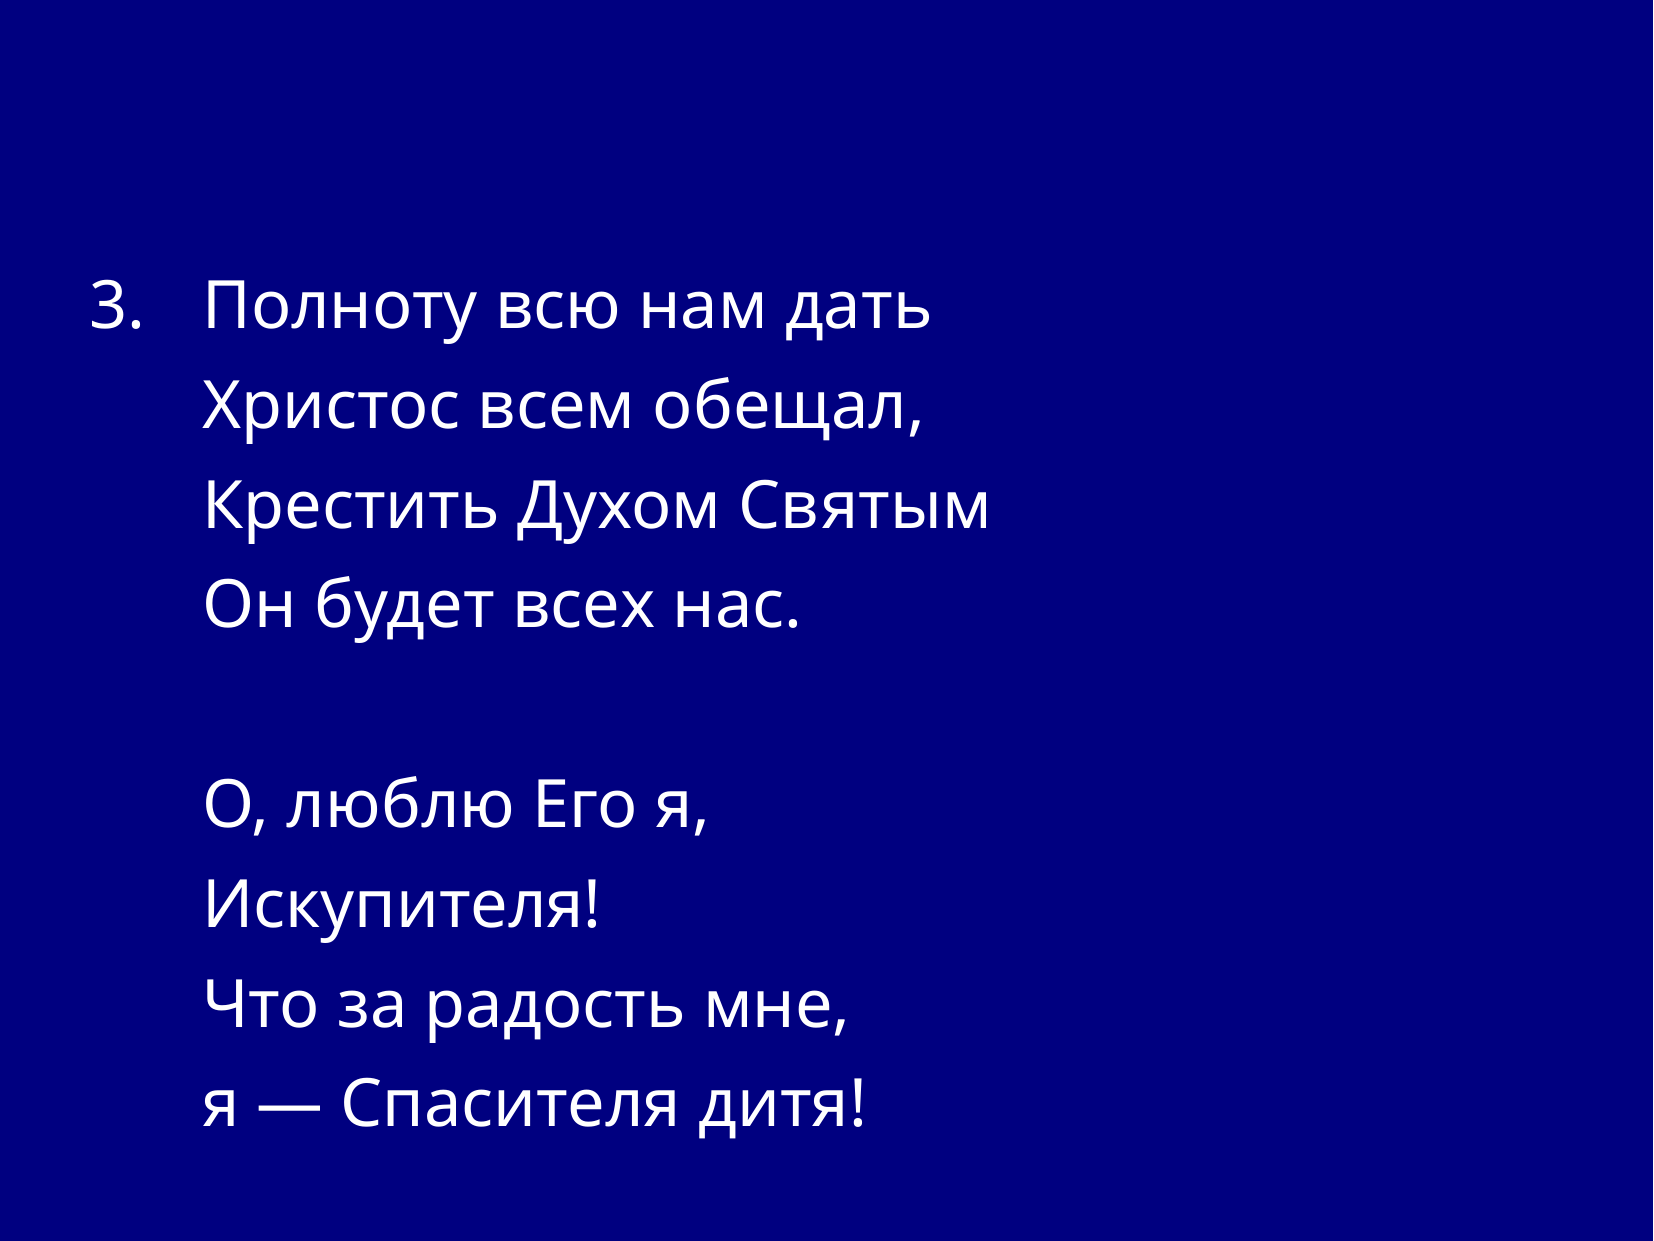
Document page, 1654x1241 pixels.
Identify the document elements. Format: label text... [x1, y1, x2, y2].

text_box 3. Полноту всю нам дать Христос всем обещал, Крестить Духом Святым Он будет всех нас. О, люблю Его я, Искупителя! Что за радость мне, я — Спасителя дитя! [75, 150, 1576, 1163]
